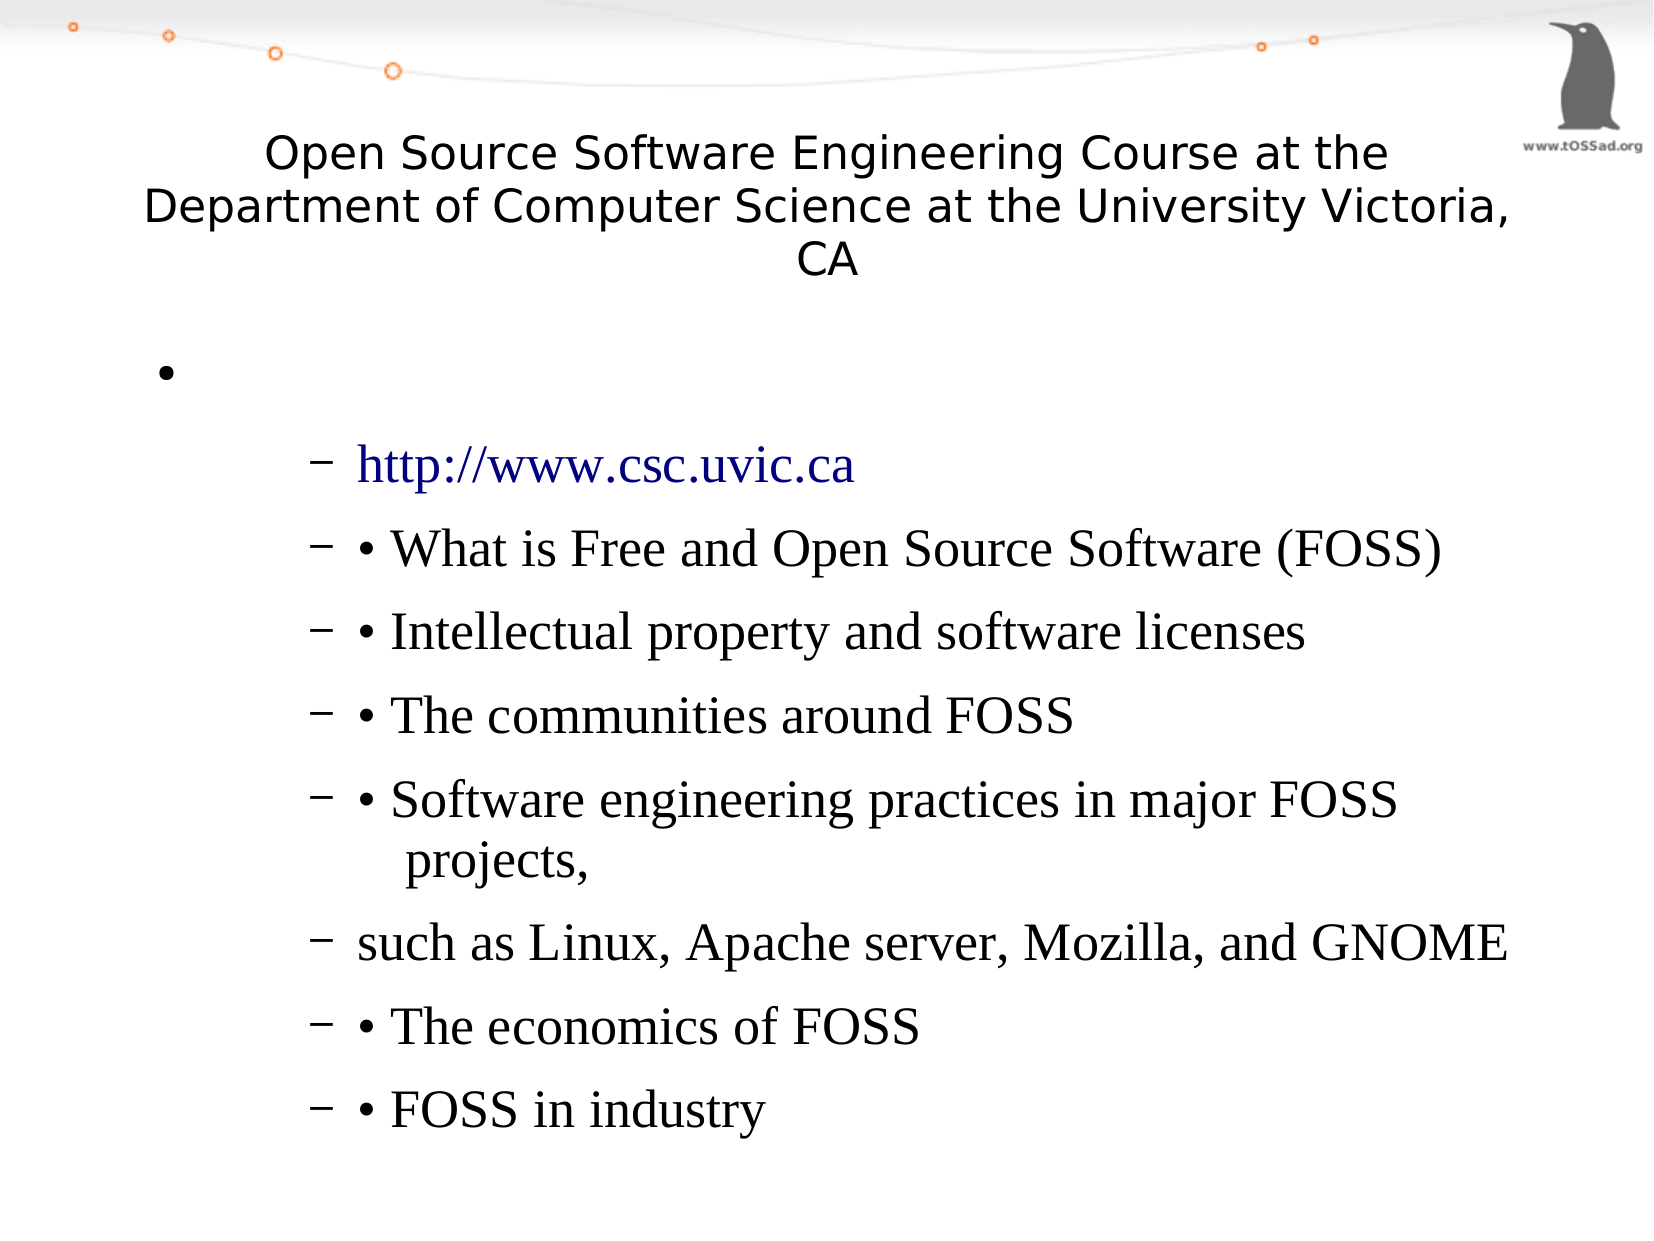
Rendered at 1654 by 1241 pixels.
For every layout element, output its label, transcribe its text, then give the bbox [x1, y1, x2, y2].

list http://www.csc.uvic.ca • What is Free and Open Source Software (FOSS) • Intellectual property and software licenses • The communities around FOSS • Software engineering practices in major FOSS projects, such as Linux, Apache server, Mozilla, and GNOME • The economics of FOSS • FOSS in industry [121, 344, 1534, 1130]
picture [0, 0, 1654, 157]
title Open Source Software Engineering Course at the Department of Computer Science at the University Victoria, CA [121, 85, 1534, 328]
